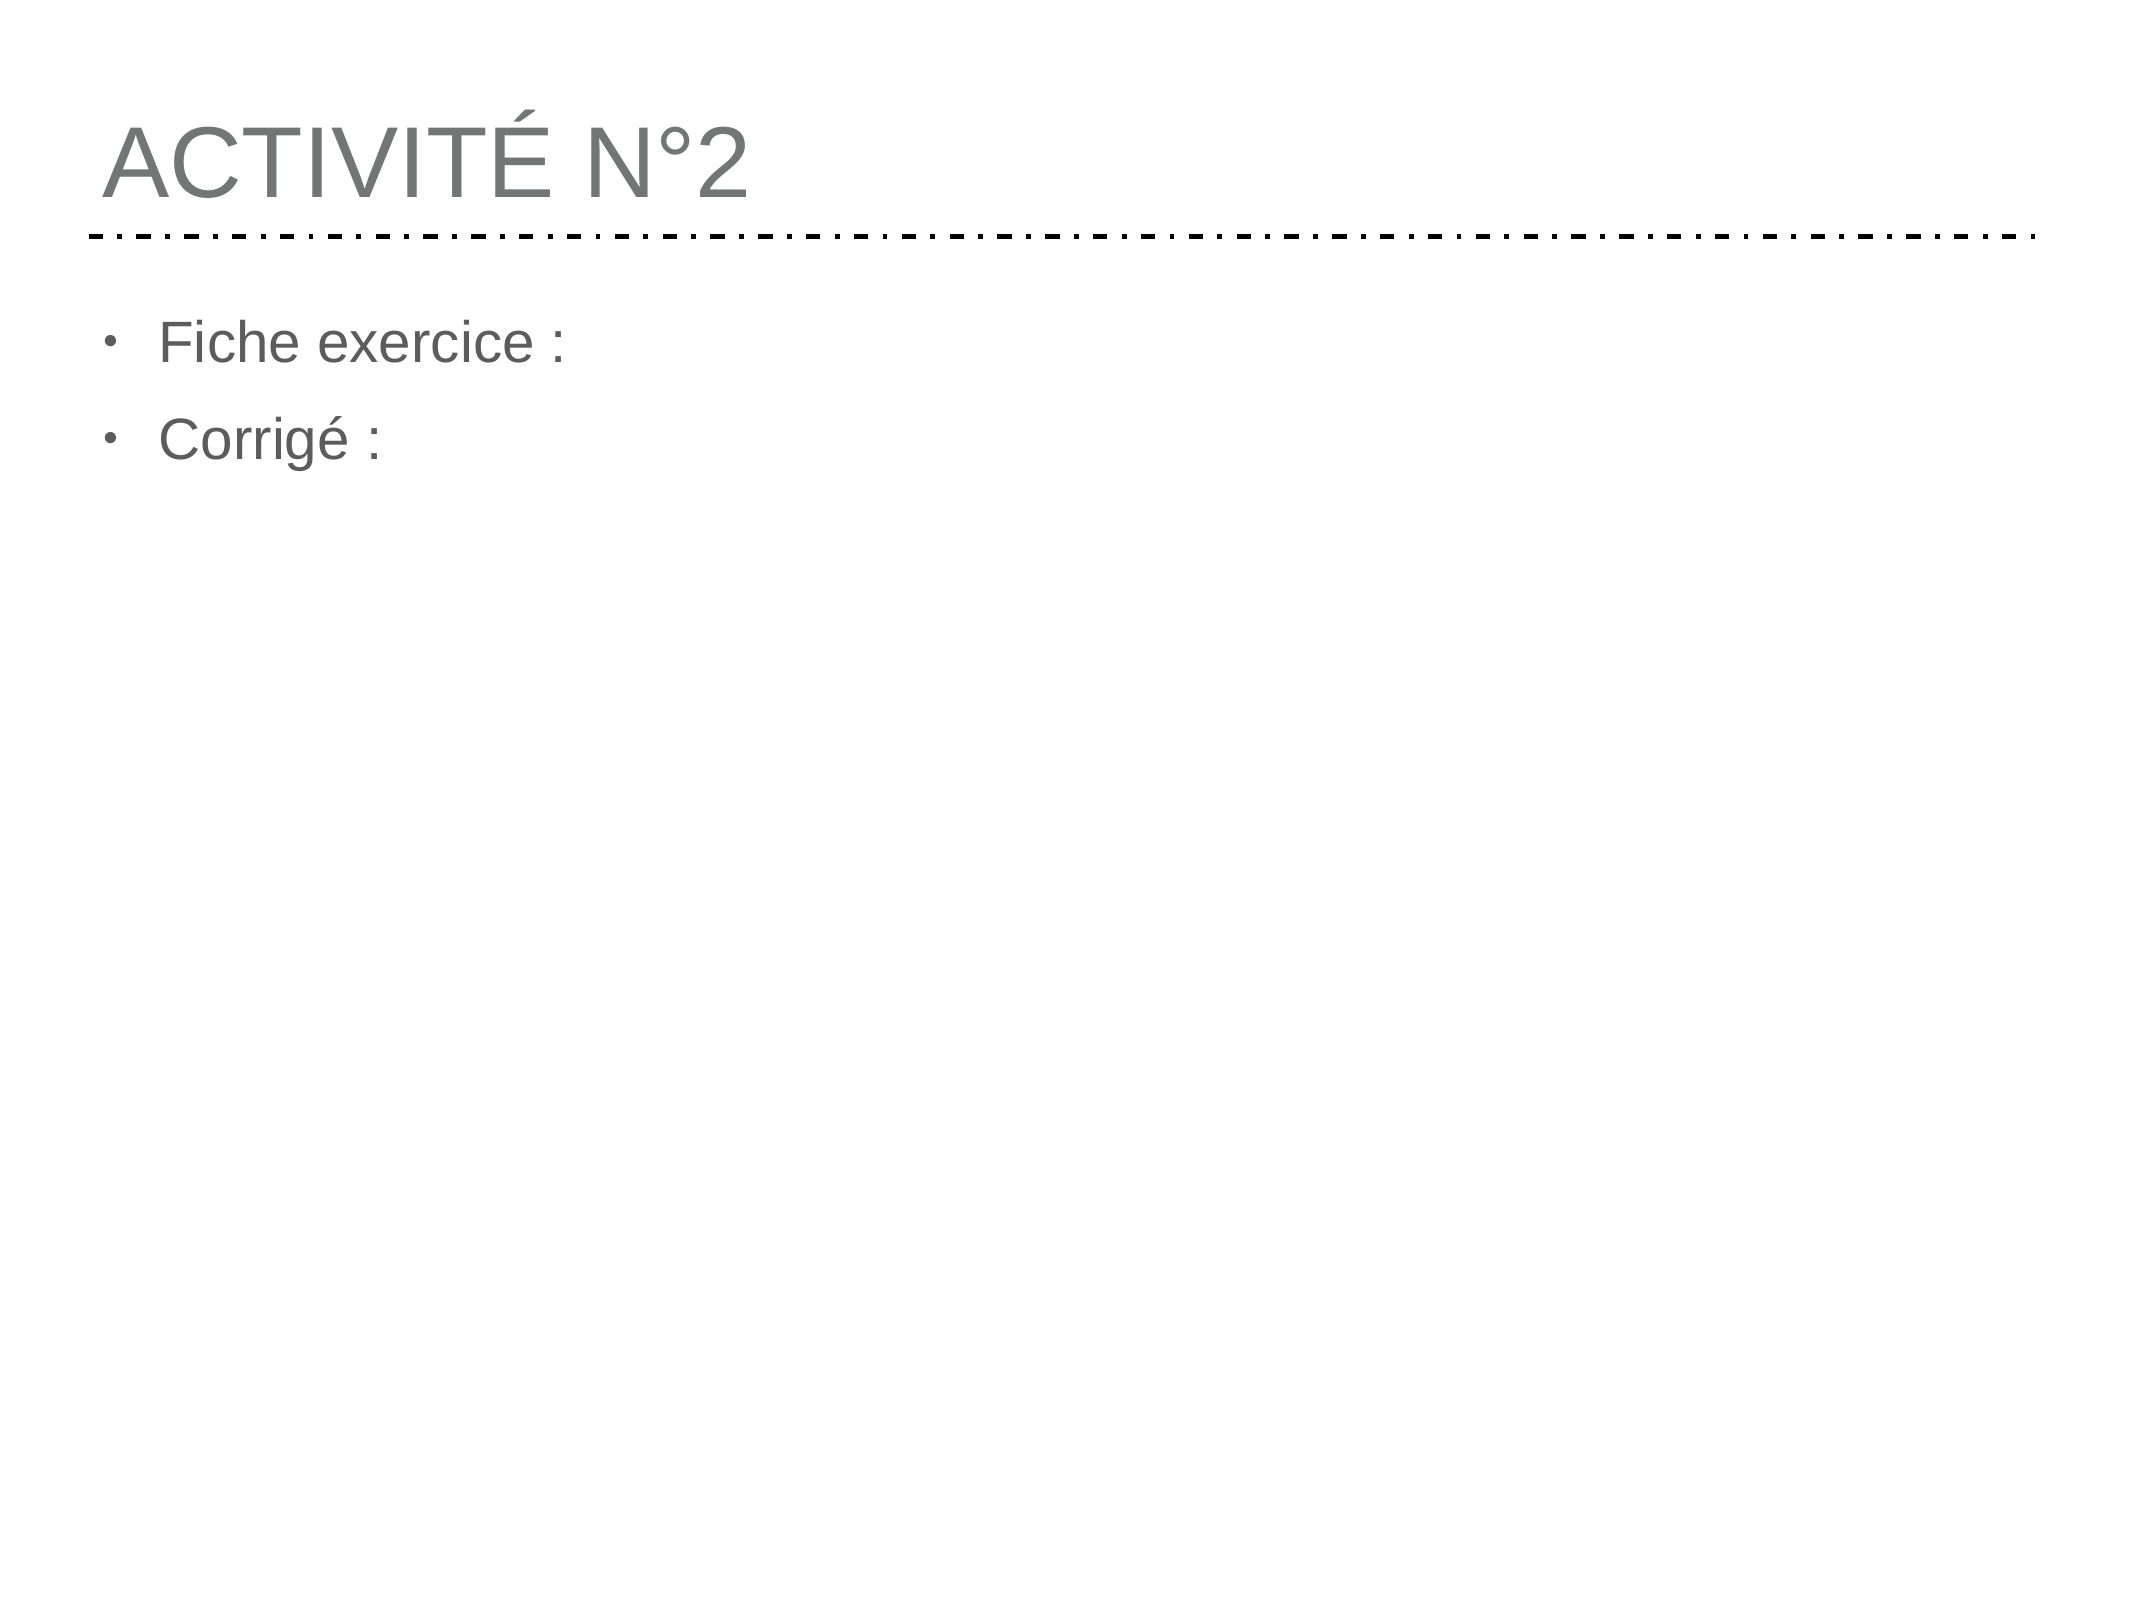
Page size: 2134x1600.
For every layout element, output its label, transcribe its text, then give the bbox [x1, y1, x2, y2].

text_box Fiche exercice : Corrigé : [94, 296, 2039, 1481]
text_box ACTIVITÉ N°2 [94, 89, 2039, 207]
